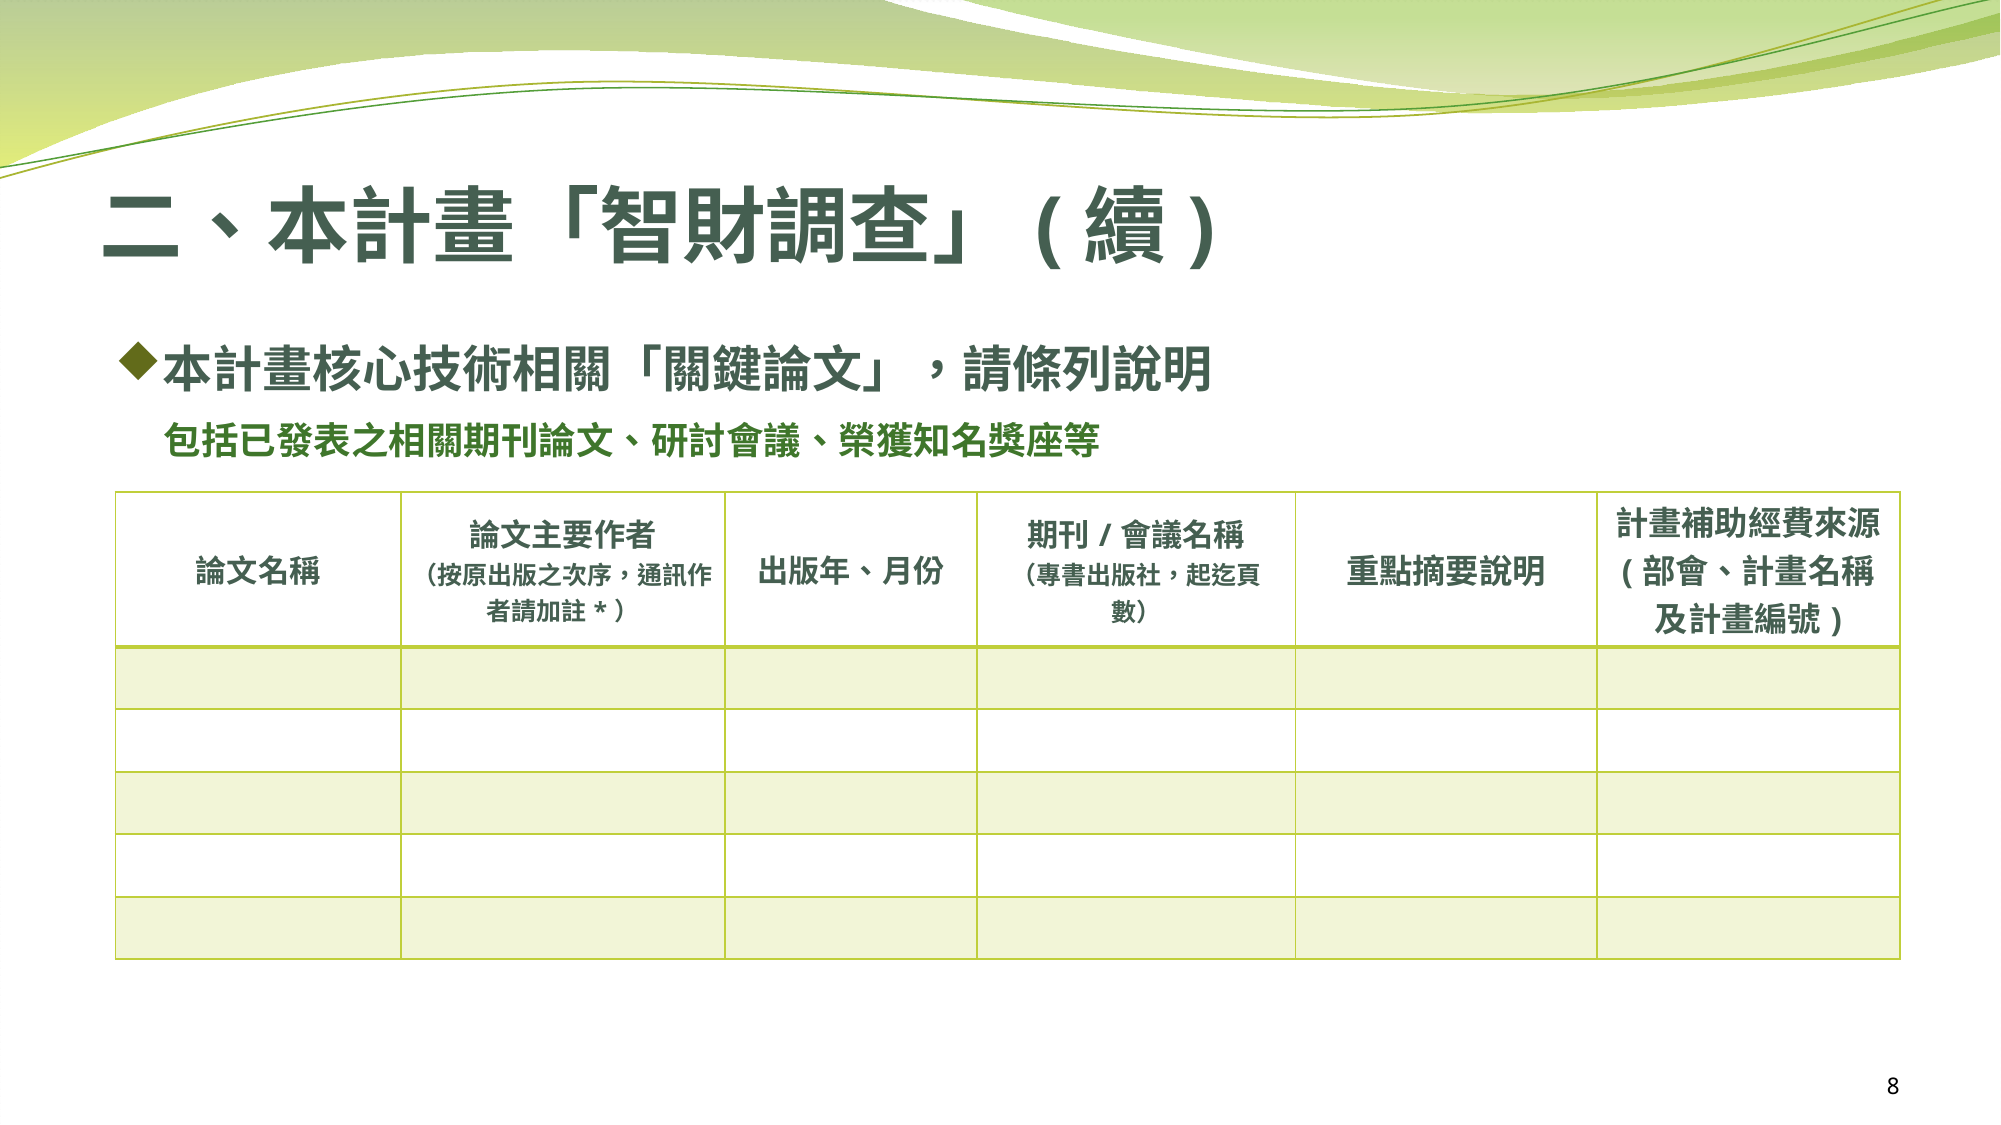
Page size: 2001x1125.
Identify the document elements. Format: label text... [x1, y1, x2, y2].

table_cell [116, 898, 400, 958]
table_cell [402, 710, 724, 771]
table_cell [1598, 835, 1899, 896]
table_cell [726, 649, 976, 708]
table_cell [402, 835, 724, 896]
table_cell [1296, 835, 1596, 896]
list 本計畫核心技術相關「關鍵論文」，請條列說明 [99, 300, 1935, 413]
table_cell [726, 710, 976, 771]
table_cell [116, 710, 400, 771]
table_cell [116, 835, 400, 896]
table_cell [1598, 710, 1899, 771]
table_header 論文名稱 [116, 493, 400, 645]
table_cell [1296, 710, 1596, 771]
table_cell [1598, 898, 1899, 958]
table_cell [1296, 773, 1596, 833]
table_cell [978, 773, 1295, 833]
table_cell [1296, 898, 1596, 958]
table_header 期刊/會議名稱 （專書出版社，起迄頁數） [978, 493, 1295, 645]
table_cell [116, 649, 400, 708]
table_cell [978, 710, 1295, 771]
slide_number <編號> [1733, 1042, 1900, 1103]
table_cell [402, 773, 724, 833]
table_header 出版年、月份 [726, 493, 976, 645]
table_cell [1598, 649, 1899, 708]
text_box 包括已發表之相關期刊論文、研討會議、榮獲知名獎座等 [148, 387, 1886, 470]
table_cell [726, 898, 976, 958]
table_cell [726, 773, 976, 833]
table_header 計畫補助經費來源 (部會、計畫名稱及計畫編號) [1598, 493, 1899, 645]
table_header 論文主要作者 （按原出版之次序，通訊作者請加註*） [402, 493, 724, 645]
table_cell [978, 649, 1295, 708]
table_cell [402, 649, 724, 708]
table_header 重點摘要說明 [1296, 493, 1596, 645]
table_cell [1296, 649, 1596, 708]
table_cell [978, 898, 1295, 958]
title 二、本計畫「智財調查」(續) [99, 85, 1900, 274]
table_cell [402, 898, 724, 958]
table_cell [978, 835, 1295, 896]
table_cell [726, 835, 976, 896]
table_cell [1598, 773, 1899, 833]
table_cell [116, 773, 400, 833]
